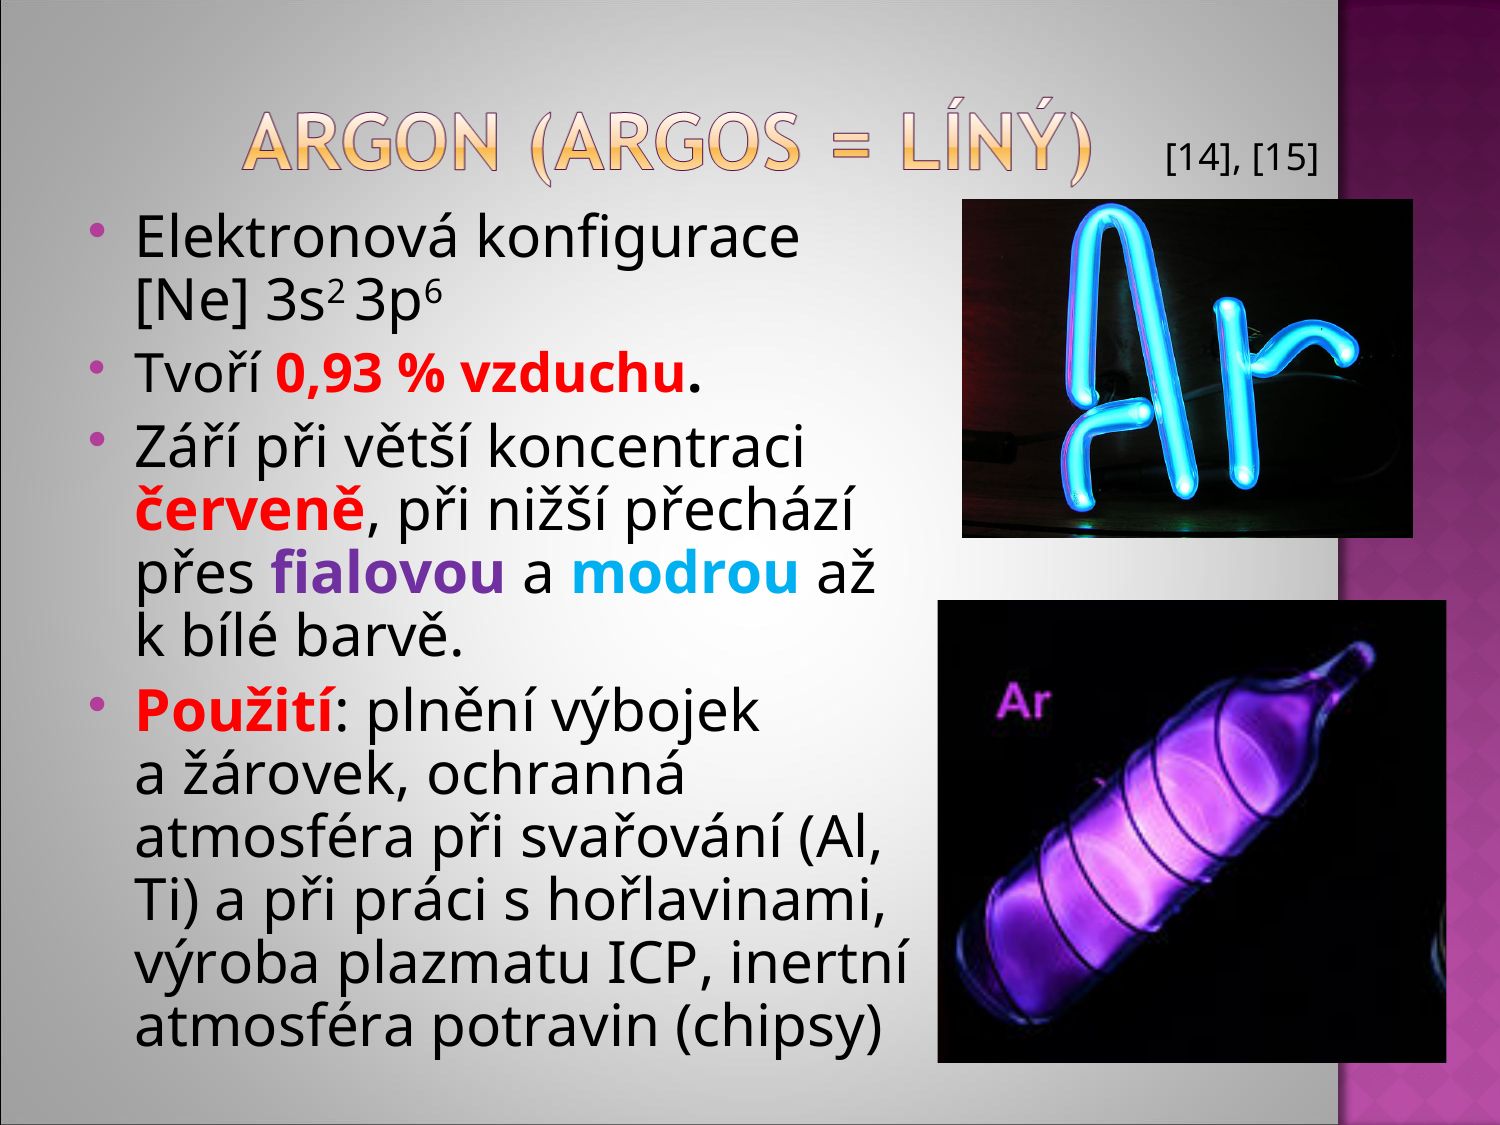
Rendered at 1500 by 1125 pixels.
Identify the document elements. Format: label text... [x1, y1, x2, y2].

picture [0, 0, 1500, 1125]
text_box [73, 52, 1265, 190]
text_box [14], [15] [1149, 124, 1413, 186]
list Elektronová konfigurace [Ne] 3s2 3p6 Tvoří 0,93 % vzduchu. Září při větší koncentraci červeně, při nižší přechází přes fialovou a modrou až k bílé barvě. Použití: plnění výbojek a žárovek, ochranná atmosféra při svařování (Al, Ti) a při práci s hořlavinami, výroba plazmatu ICP, inertní atmosféra potravin (chipsy) [74, 200, 925, 1101]
